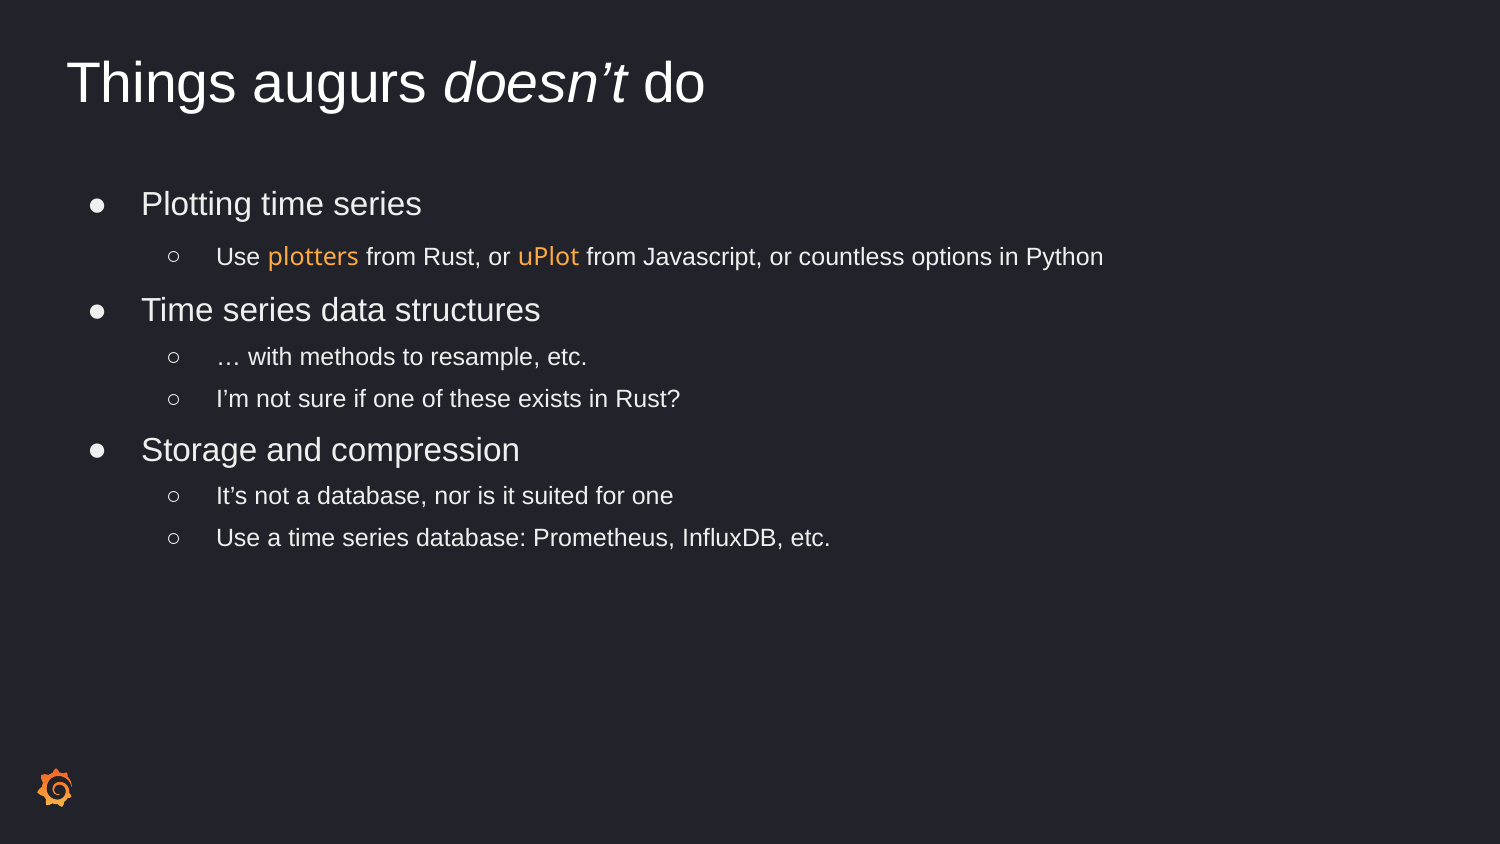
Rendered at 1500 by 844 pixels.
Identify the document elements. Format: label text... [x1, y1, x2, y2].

picture [37, 768, 72, 807]
list Plotting time series Use plotters from Rust, or uPlot from Javascript, or countless options in Python Time series data structures … with methods to resample, etc. I’m not sure if one of these exists in Rust? Storage and compression It’s not a database, nor is it suited for one Use a time series database: Prometheus, InfluxDB, etc. [51, 151, 1449, 712]
title Things augurs doesn’t do [51, 35, 1449, 130]
